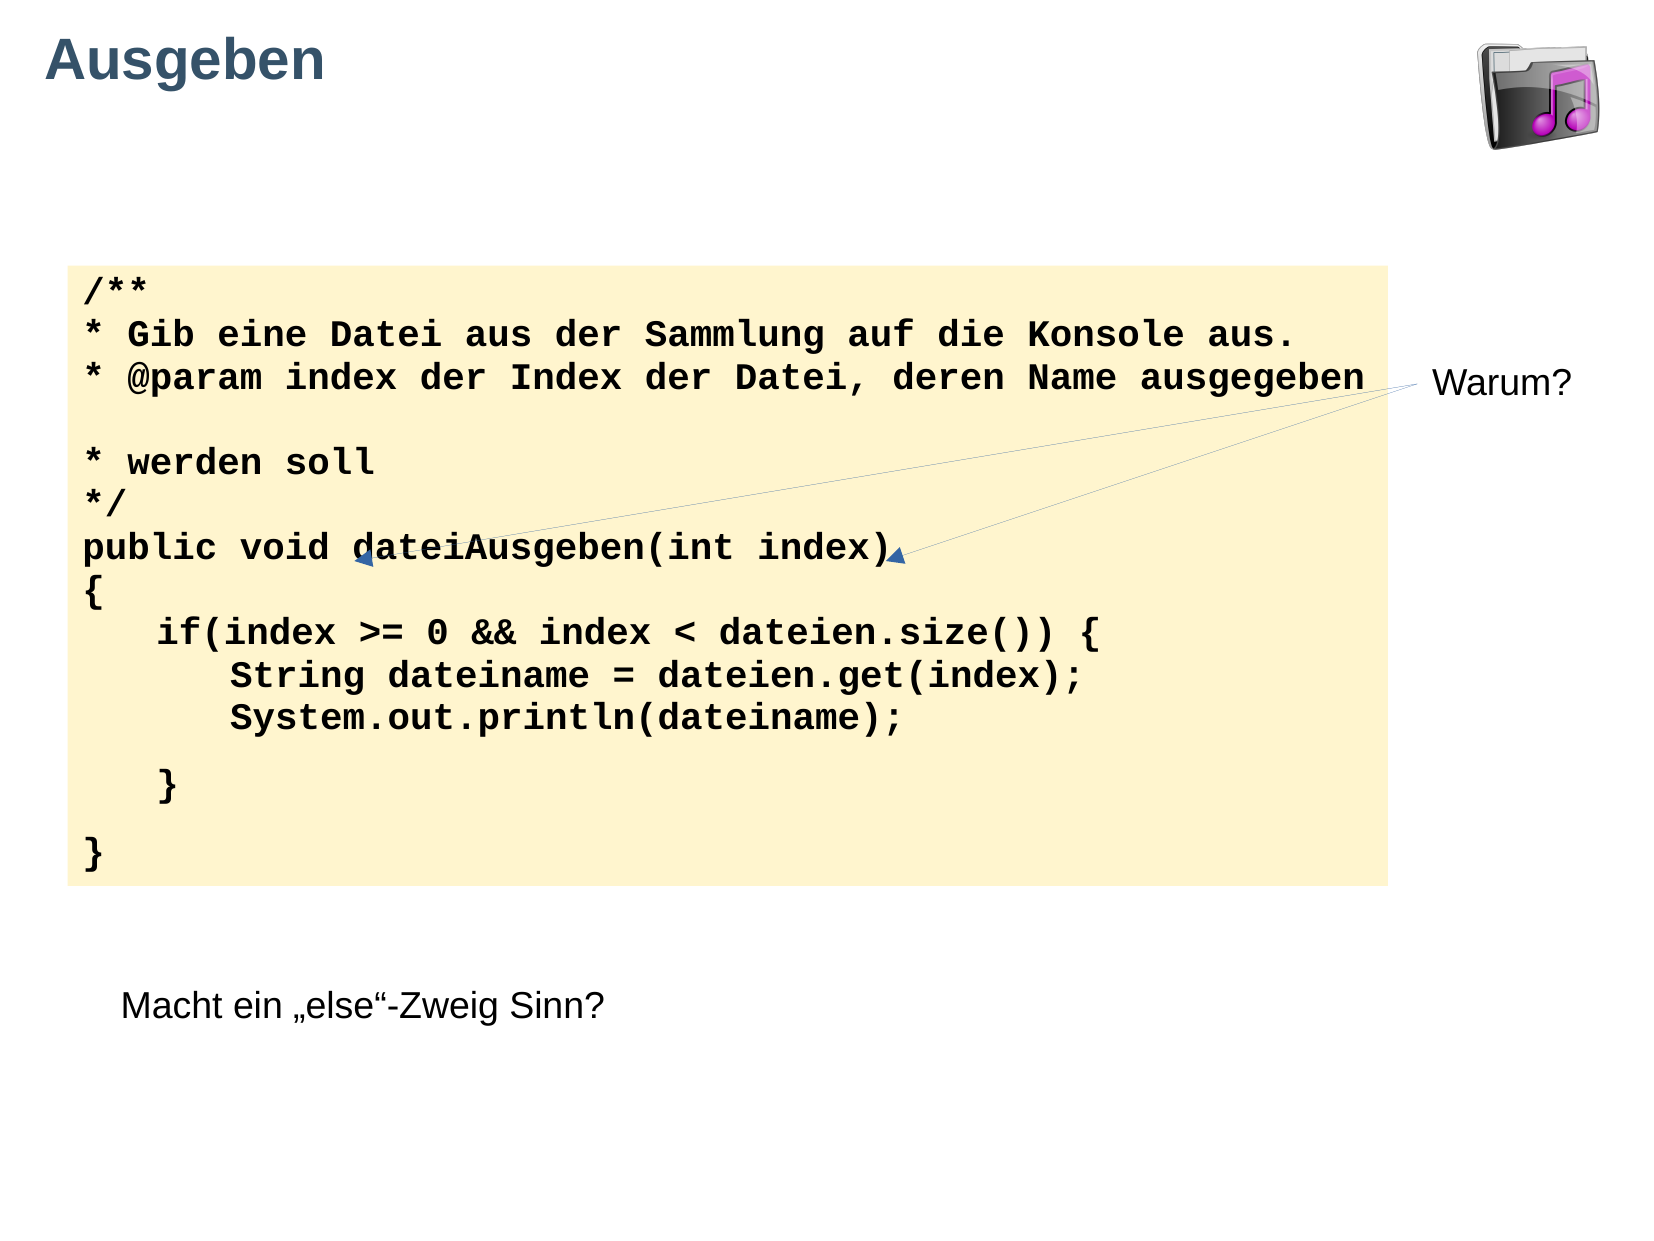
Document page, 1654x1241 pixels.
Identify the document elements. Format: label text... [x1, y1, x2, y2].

text_box Ausgeben [29, 19, 1300, 100]
text_box Macht ein „else“-Zweig Sinn? [105, 976, 621, 1034]
text_box /** * Gib eine Datei aus der Sammlung auf die Konsole aus. * @param index der Index der Datei, deren Name ausgegeben * werden soll */ public void dateiAusgeben(int index) { if(index >= 0 && index < dateien.size()) { String dateiname = dateien.get(index); System.out.println(dateiname); } } [67, 265, 1388, 886]
picture [1476, 29, 1600, 153]
text_box Warum? [1417, 354, 1587, 412]
